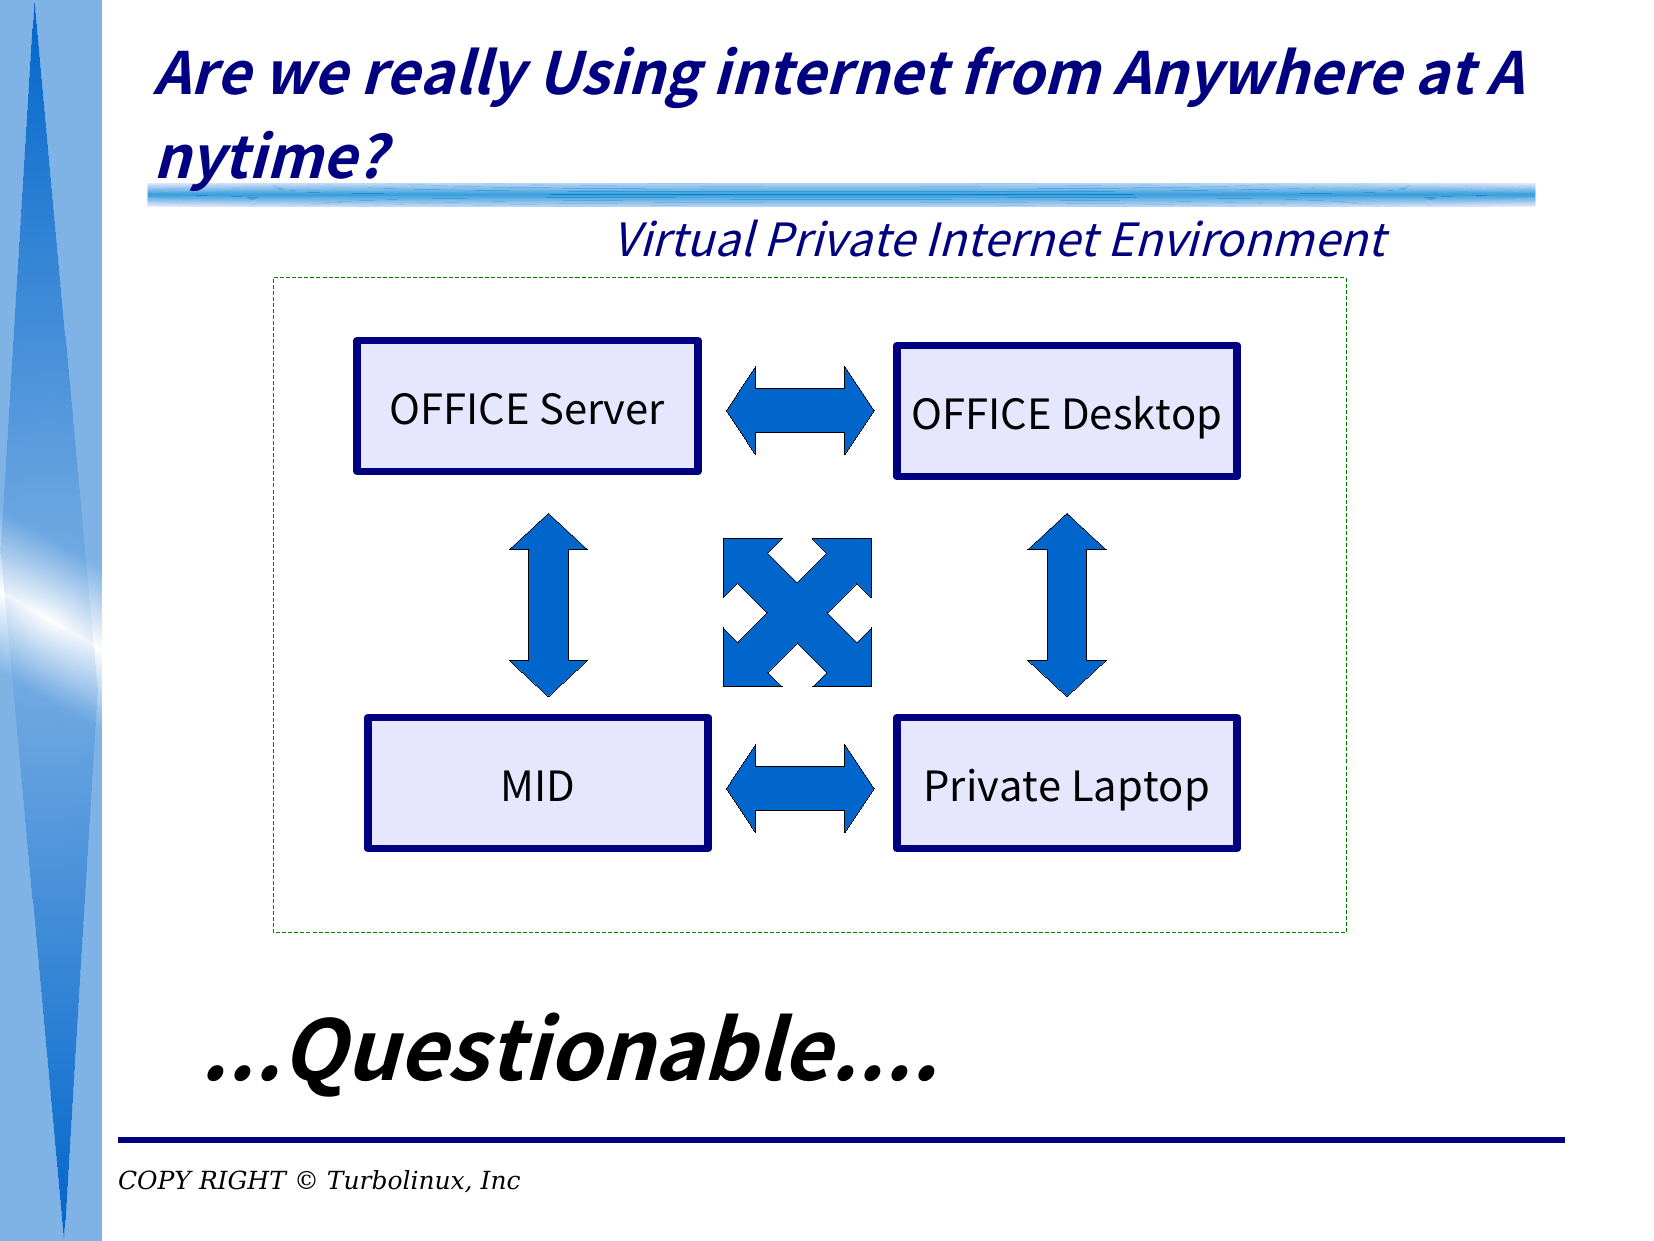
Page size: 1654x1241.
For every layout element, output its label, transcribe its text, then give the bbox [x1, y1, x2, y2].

title Are we really Using internet from Anywhere at Anytime? [153, 53, 1542, 170]
title ...Questionable.... [200, 998, 1589, 1090]
text_box [723, 538, 872, 687]
text_box [509, 513, 588, 697]
text_box [726, 366, 875, 455]
text_box MID [367, 717, 709, 849]
text_box OFFICE Desktop [896, 345, 1238, 477]
text_box [726, 744, 875, 833]
text_box Private Laptop [896, 717, 1238, 849]
text_box OFFICE Server [357, 340, 698, 472]
text_box Virtual Private Internet Environment [679, 206, 1329, 266]
text_box [1027, 513, 1107, 697]
